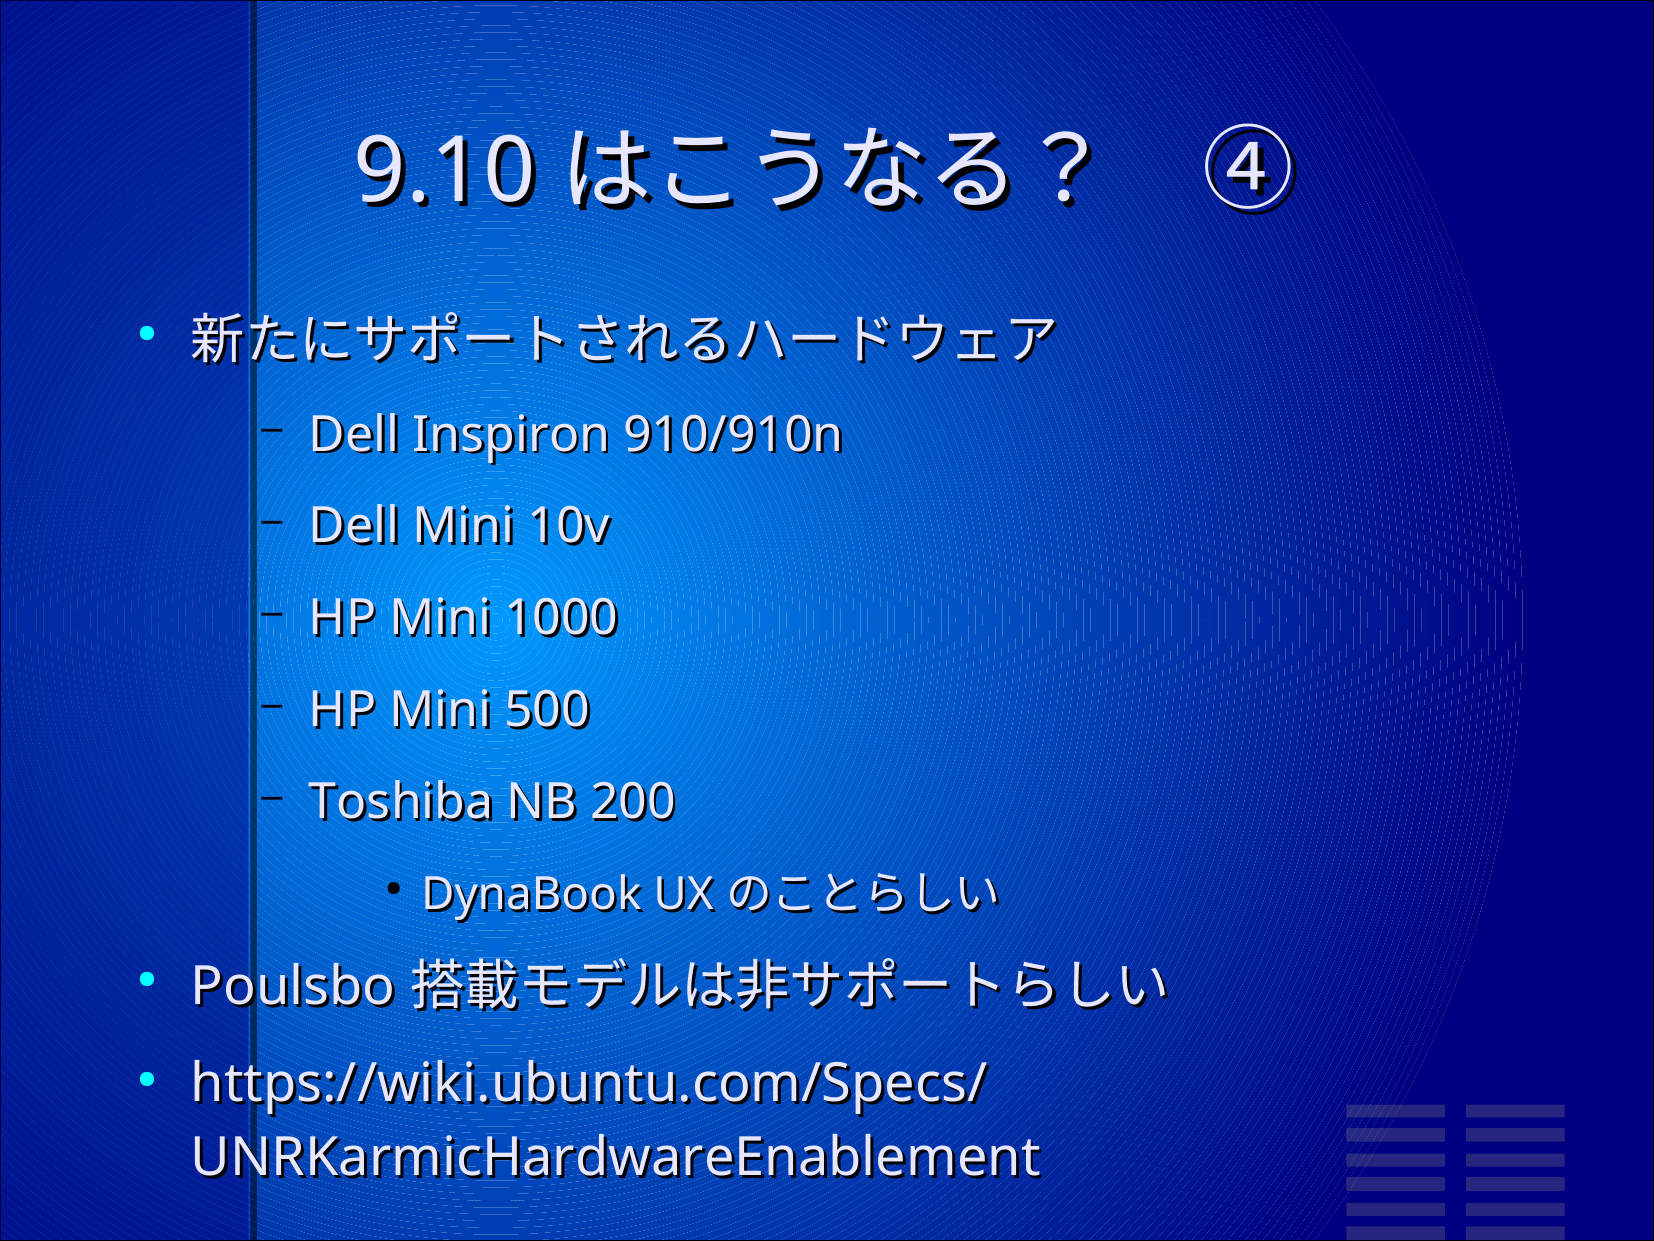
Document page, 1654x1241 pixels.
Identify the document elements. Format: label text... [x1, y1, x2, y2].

title 9.10はこうなる？ ④ [118, 58, 1531, 266]
list 新たにサポートされるハードウェア Dell Inspiron 910/910n Dell Mini 10v HP Mini 1000 HP Mini 500 Toshiba NB 200 DynaBook UXのことらしい Poulsbo搭載モデルは非サポートらしい https://wiki.ubuntu.com/Specs/UNRKarmicHardwareEnablement [119, 295, 1533, 1164]
